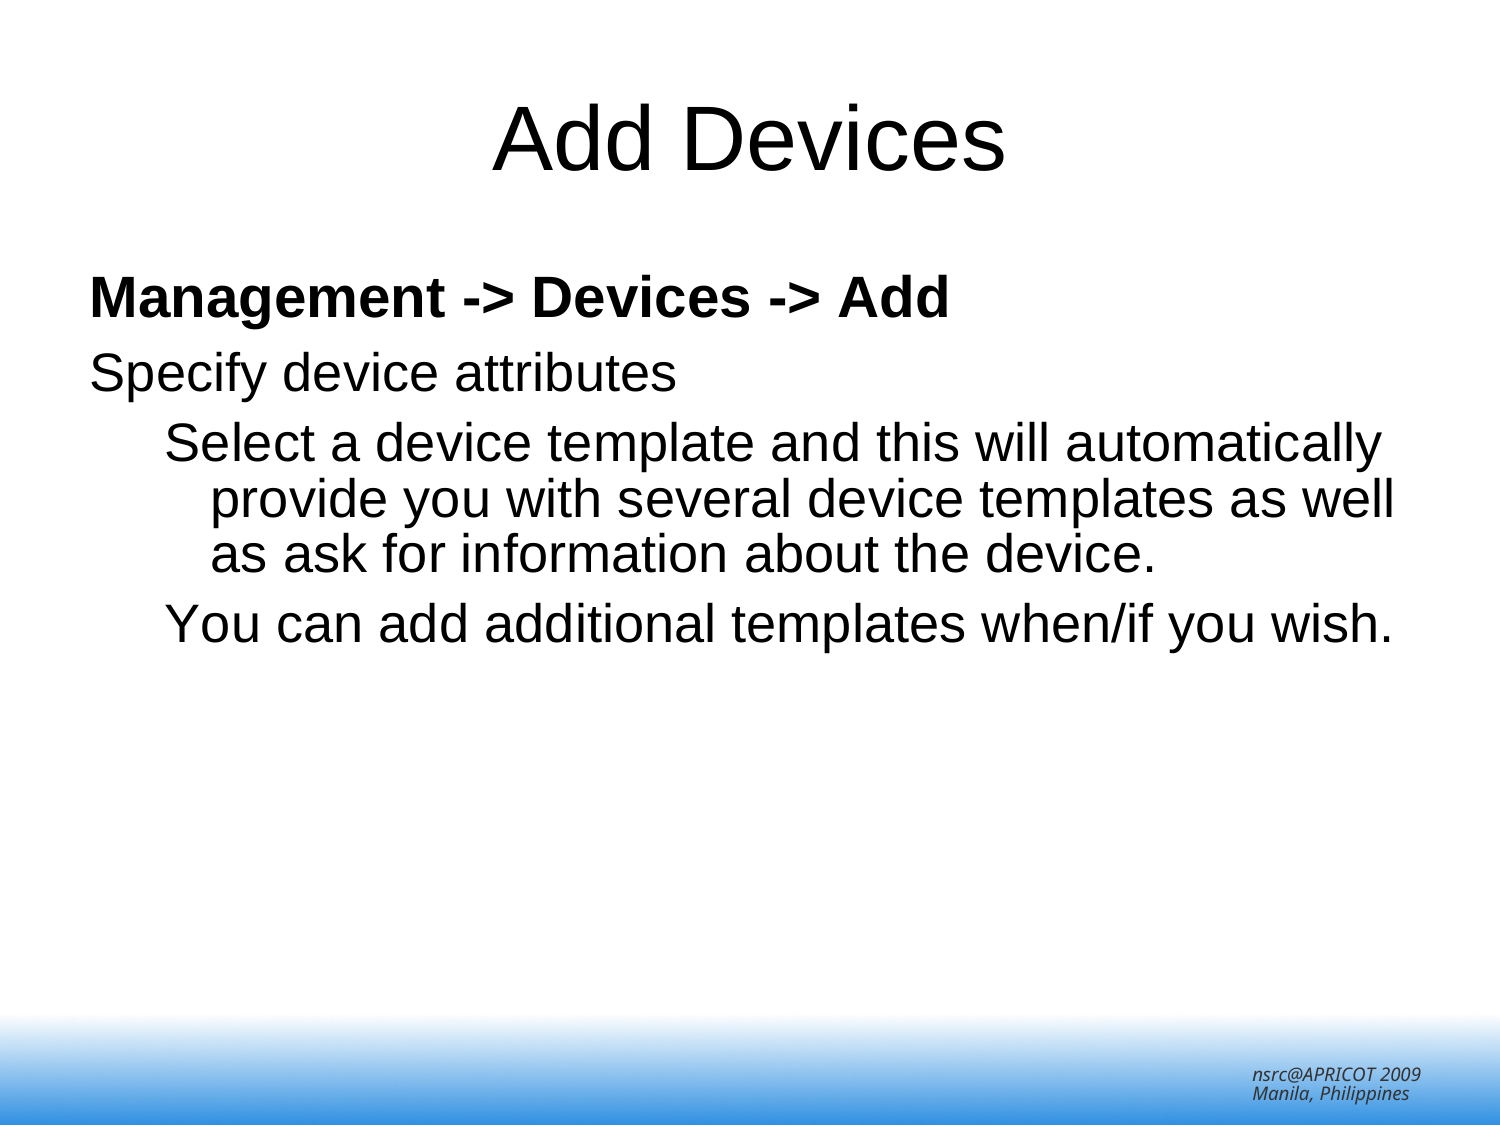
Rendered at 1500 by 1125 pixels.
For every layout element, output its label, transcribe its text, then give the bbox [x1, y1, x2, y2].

title Add Devices [75, 45, 1426, 233]
picture [0, 710, 1500, 1125]
list Management -> Devices -> Add Specify device attributes Select a device template and this will automatically provide you with several device templates as well as ask for information about the device. You can add additional templates when/if you wish. [75, 262, 1463, 1006]
